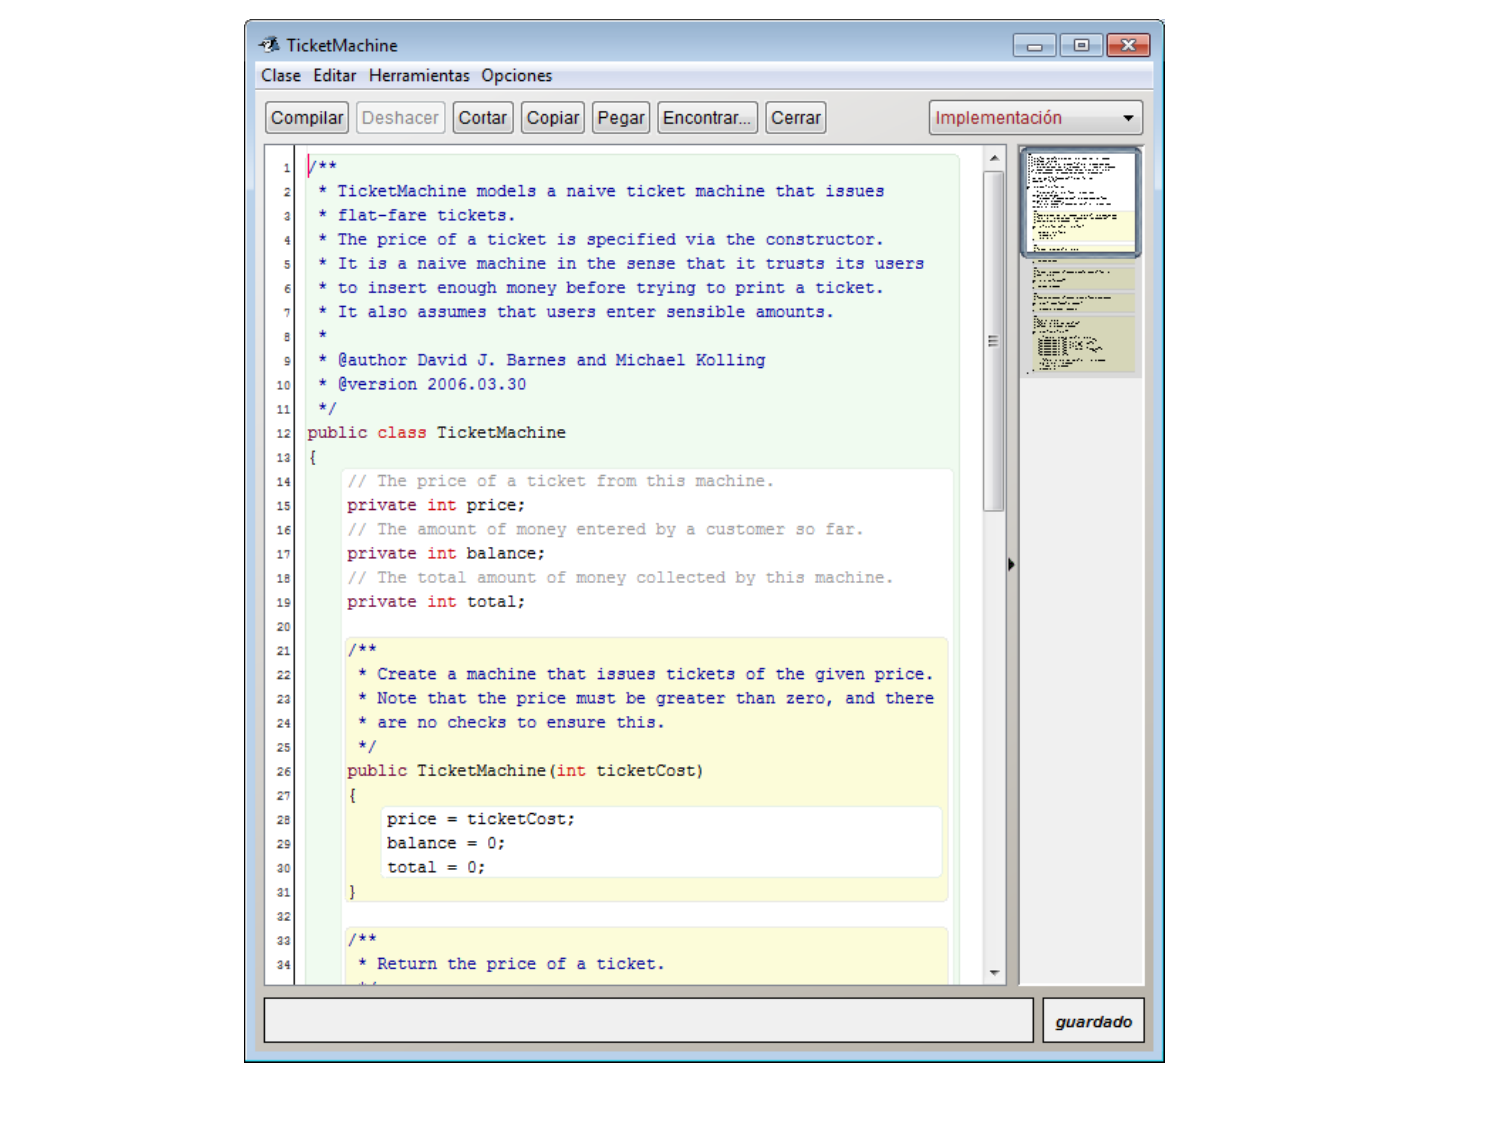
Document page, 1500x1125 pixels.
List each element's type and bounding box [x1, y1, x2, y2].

picture [244, 19, 1165, 1063]
